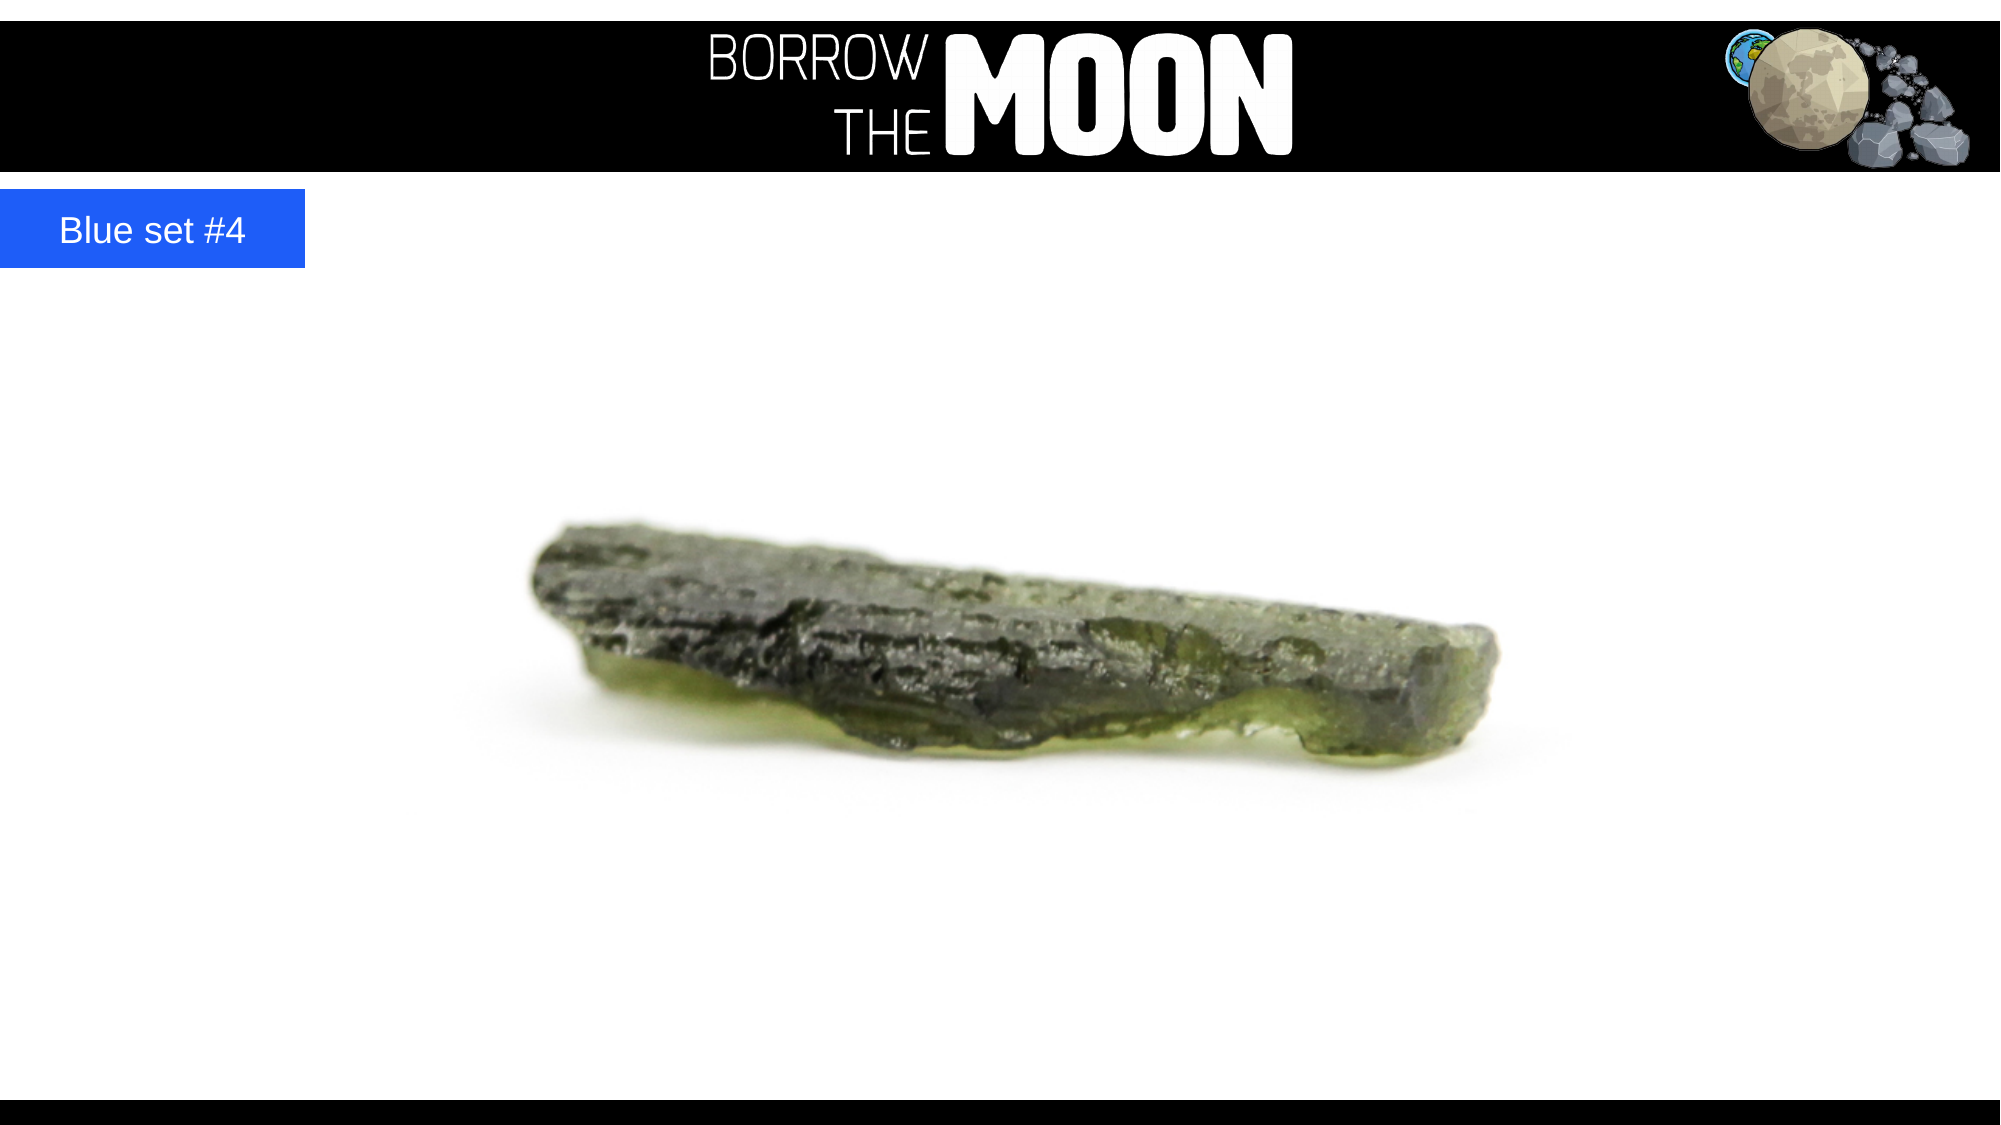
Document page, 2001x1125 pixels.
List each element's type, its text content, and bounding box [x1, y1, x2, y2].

text_box Blue set #4 [0, 189, 305, 268]
picture [342, 197, 1658, 1074]
